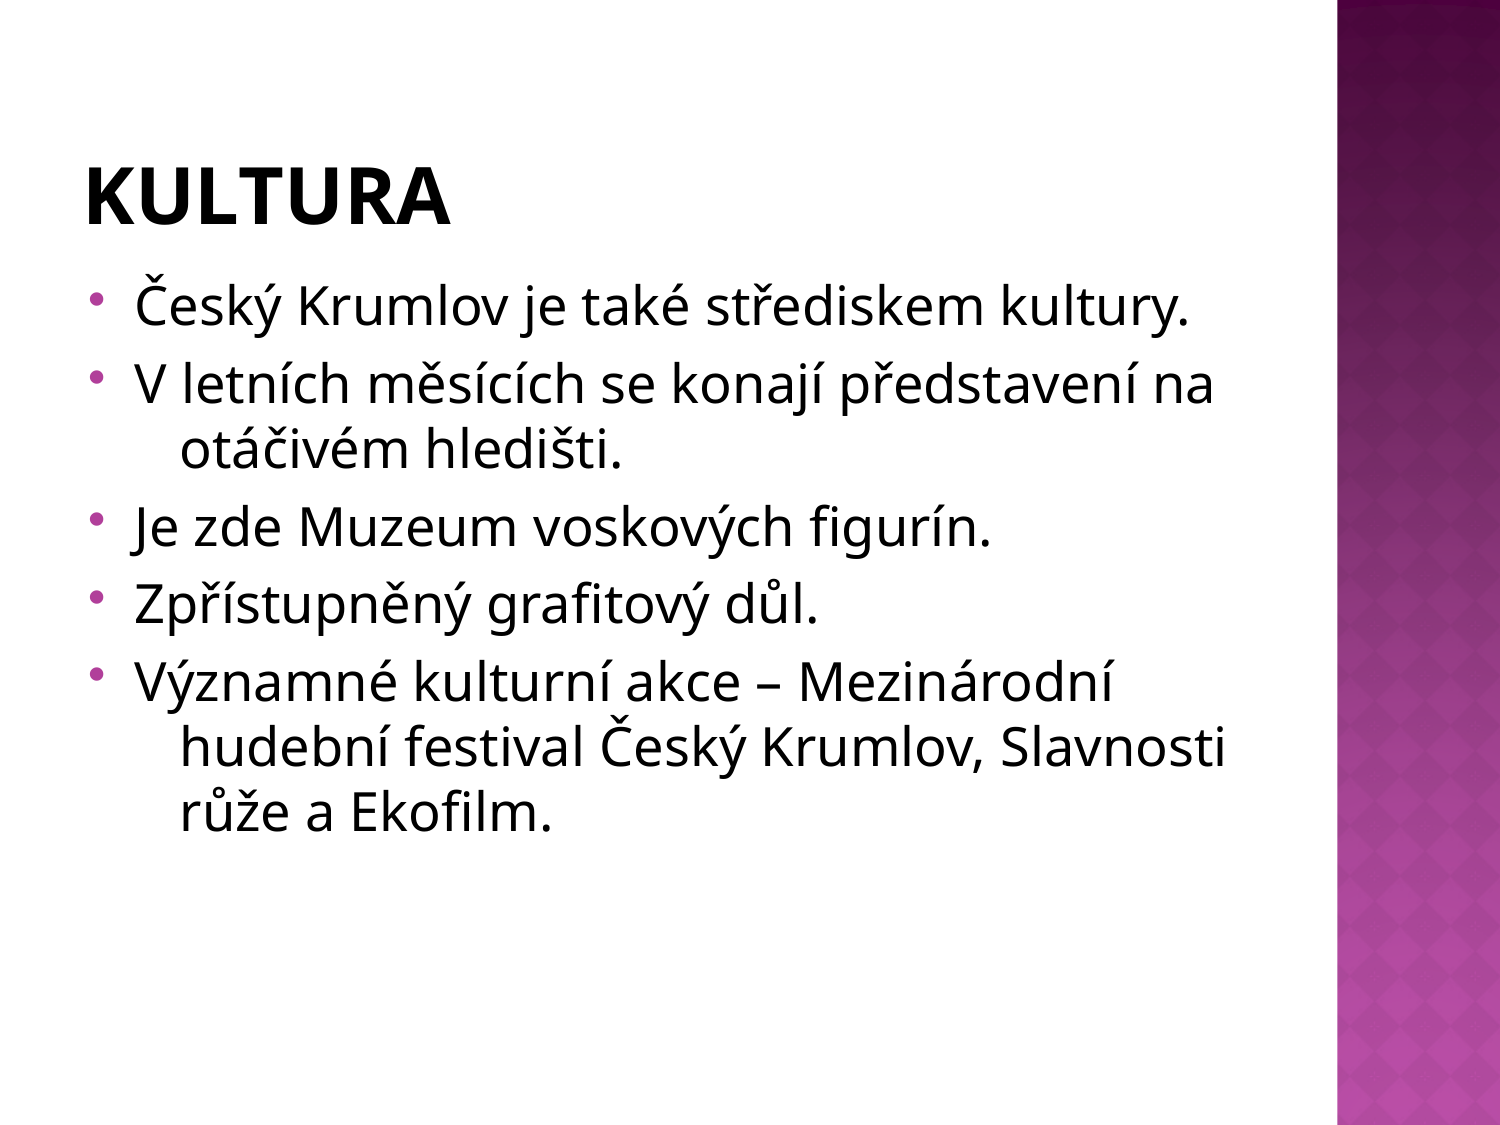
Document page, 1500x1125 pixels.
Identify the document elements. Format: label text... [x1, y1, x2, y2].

title kultura [75, 52, 1263, 240]
list Český Krumlov je také střediskem kultury. V letních měsících se konají představení na otáčivém hledišti. Je zde Muzeum voskových figurín. Zpřístupněný grafitový důl. Významné kulturní akce – Mezinárodní hudební festival Český Krumlov, Slavnosti růže a Ekofilm. [75, 264, 1263, 1060]
